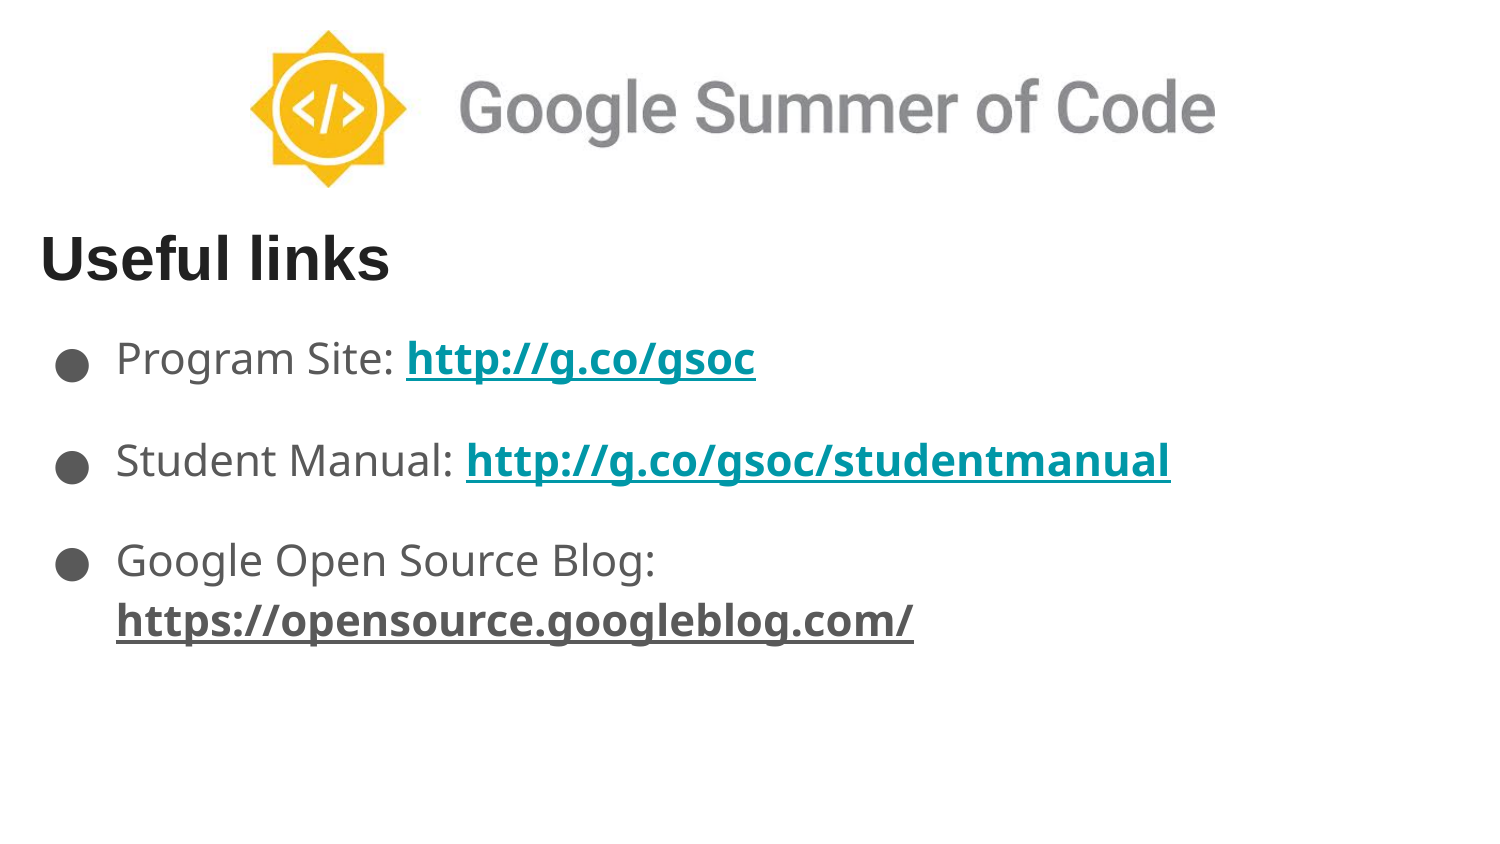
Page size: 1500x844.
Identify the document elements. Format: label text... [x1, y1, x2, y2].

list Useful links Program Site: http://g.co/gsoc Student Manual: http://g.co/gsoc/studentmanual Google Open Source Blog: https://opensource.googleblog.com/ [25, 202, 1467, 618]
picture [250, 30, 1232, 188]
